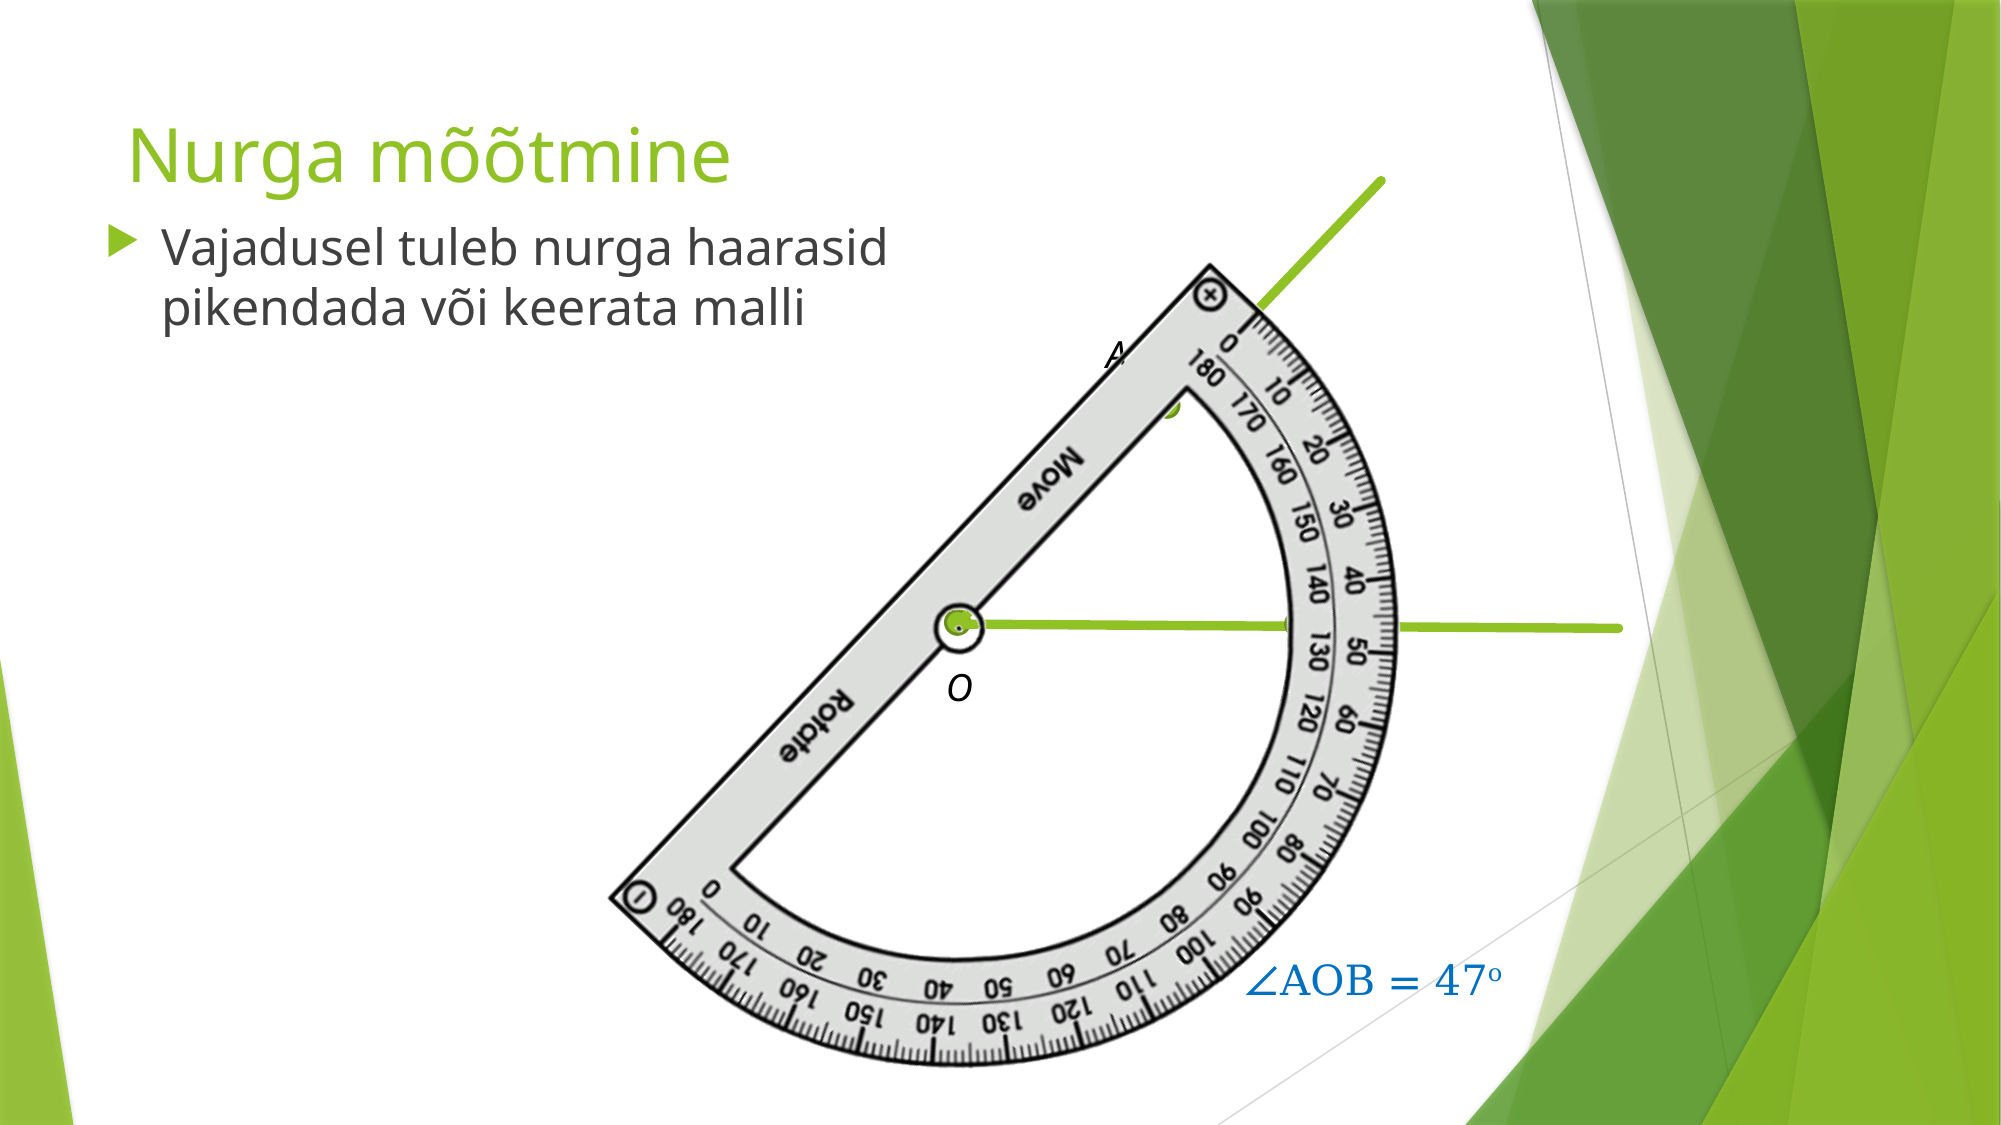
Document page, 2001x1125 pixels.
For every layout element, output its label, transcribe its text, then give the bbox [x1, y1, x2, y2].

text_box A [1091, 323, 1140, 375]
text_box ∠AOB = 47o [1227, 946, 1950, 1102]
picture [597, 250, 1589, 1125]
list Vajadusel tuleb nurga haarasid pikendada või keerata malli [89, 208, 1108, 993]
title Nurga mõõtmine [111, 99, 1522, 317]
